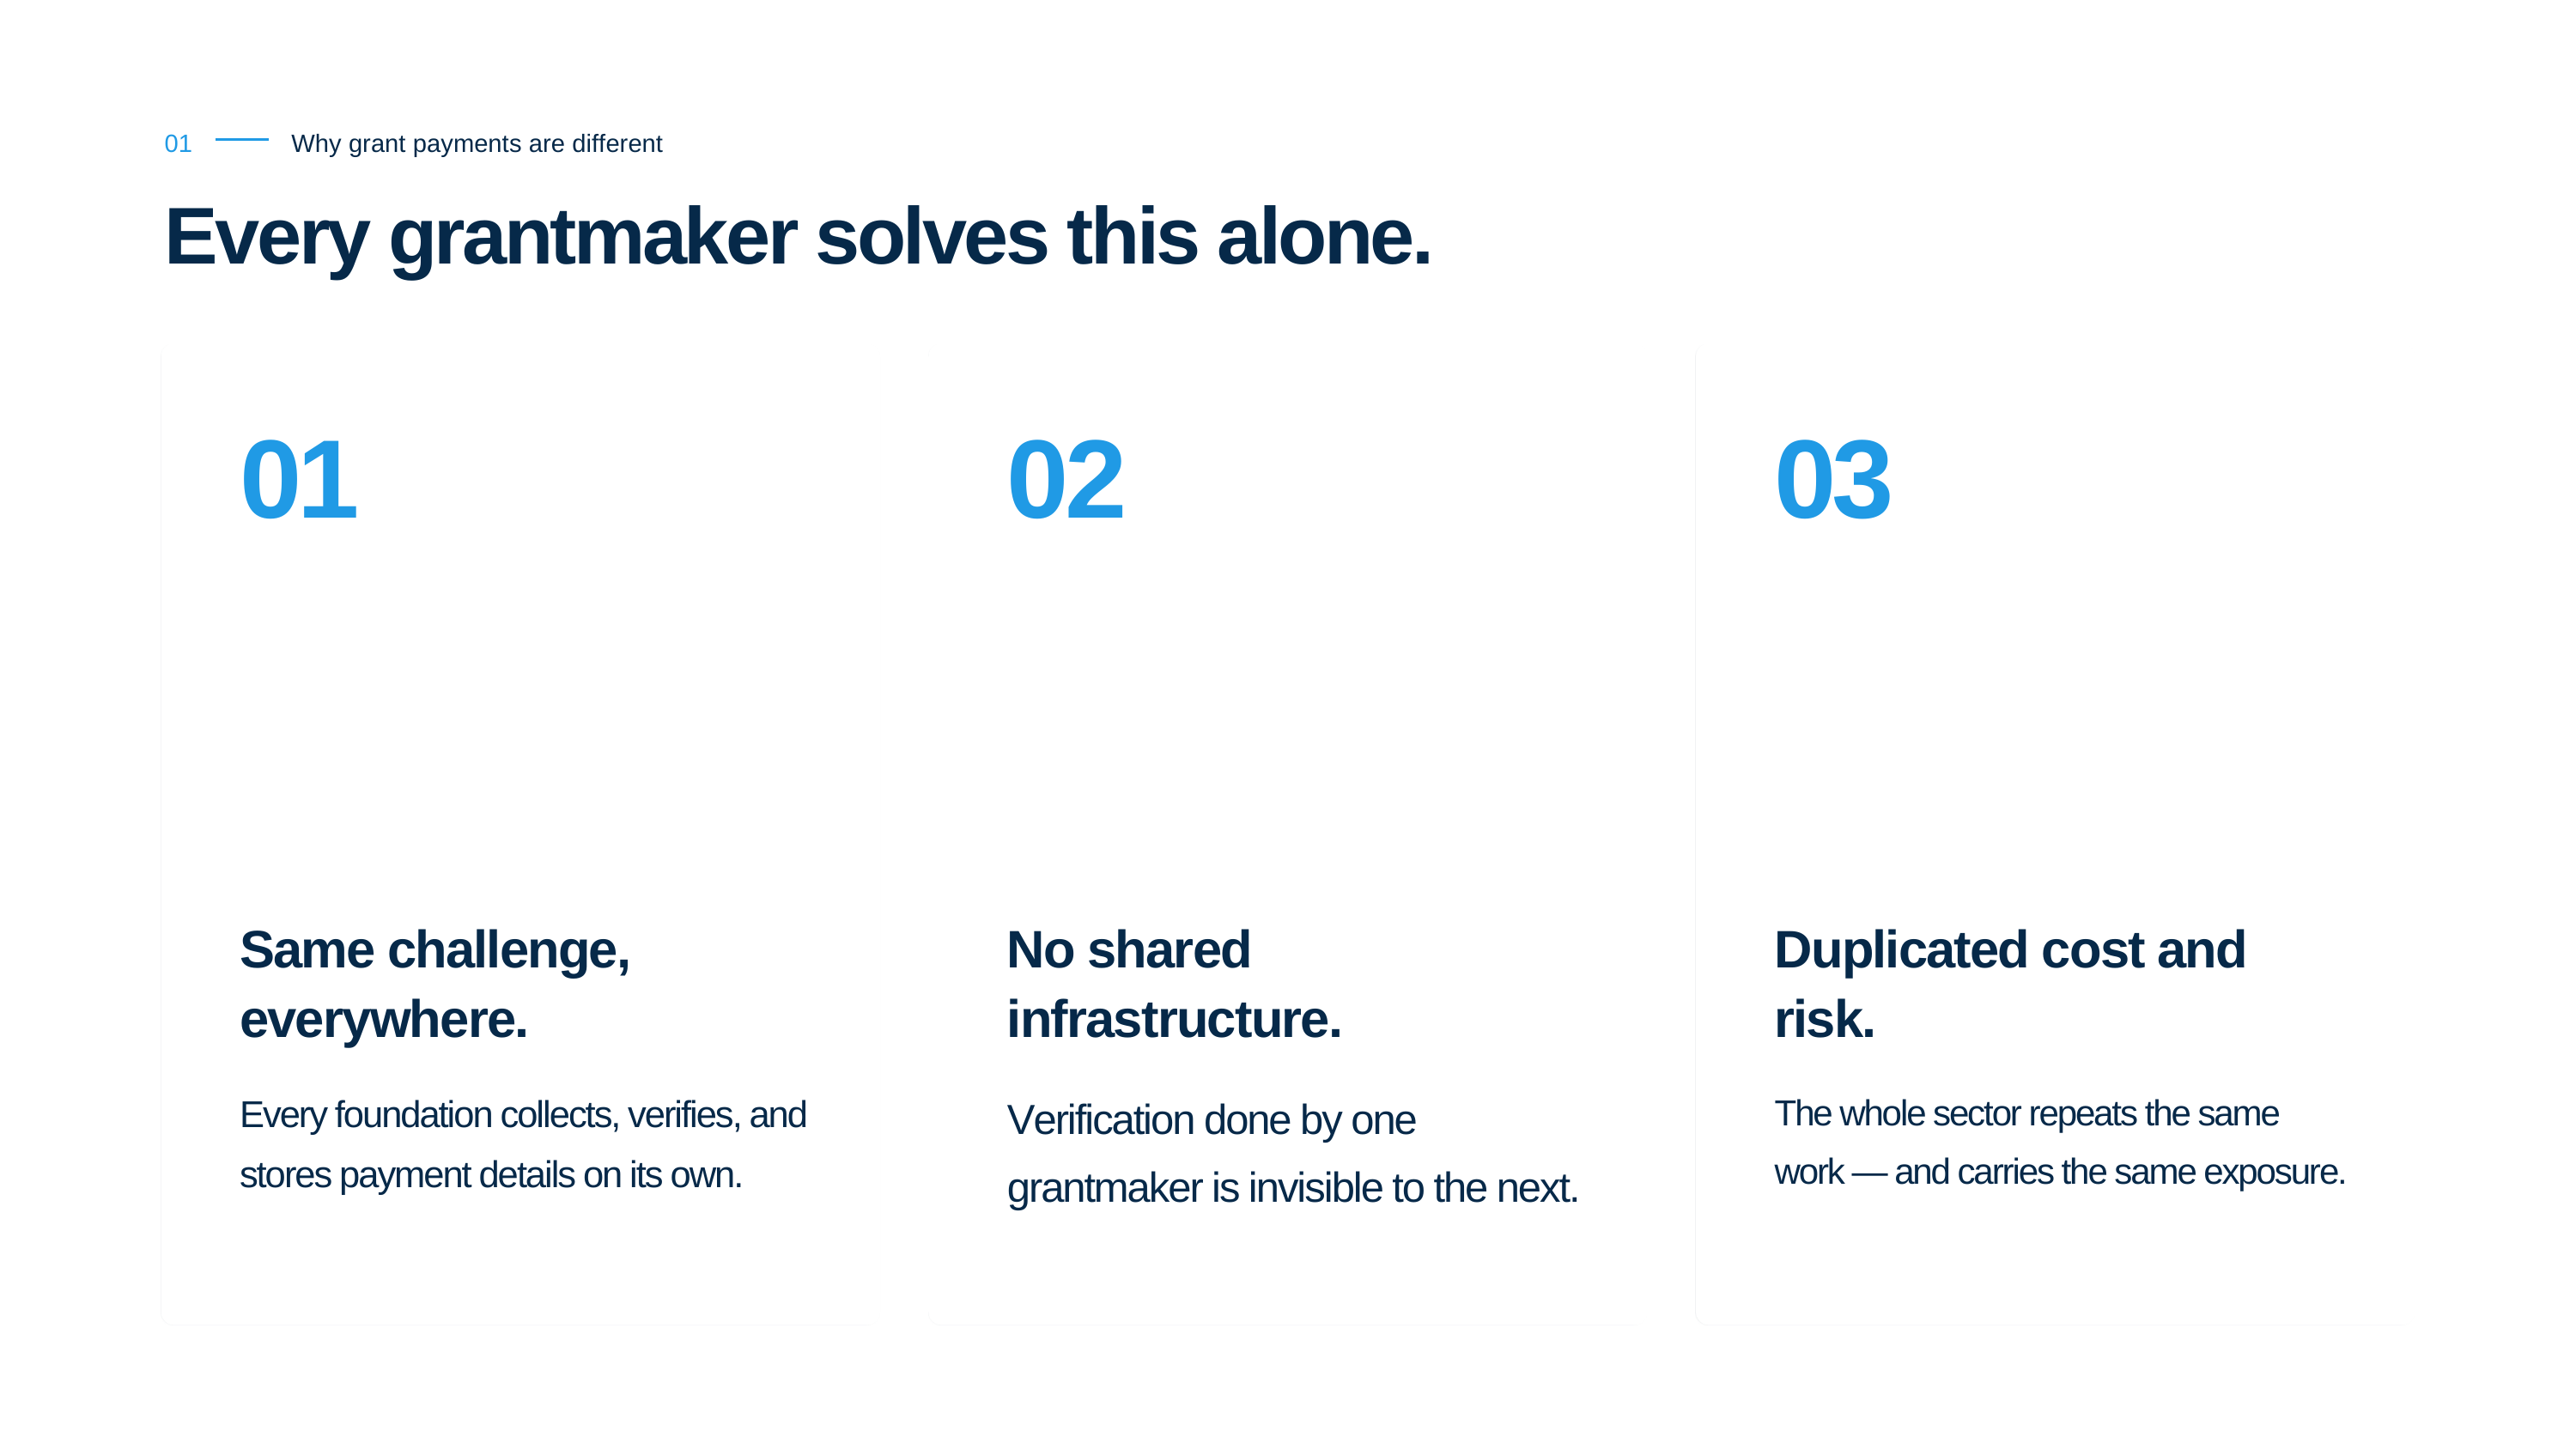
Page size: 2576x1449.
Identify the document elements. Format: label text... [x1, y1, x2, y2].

text_box 02 [1003, 418, 1630, 549]
text_box Why grant payments are different [288, 123, 851, 161]
text_box 01 [161, 123, 208, 161]
text_box Every foundation collects, verifies, and stores payment details on its own. [236, 1070, 823, 1256]
text_box No shared infrastructure. [1003, 905, 1590, 1052]
text_box Every grantmaker solves this alone. [161, 179, 2375, 285]
text_box The whole sector repeats the same work — and carries the same exposure. [1771, 1070, 2357, 1256]
text_box [1695, 343, 2415, 1325]
text_box 01 [236, 418, 862, 549]
text_box [161, 343, 881, 1325]
text_box Duplicated cost and risk. [1771, 905, 2357, 1052]
text_box 03 [1771, 418, 2397, 549]
text_box Same challenge, everywhere. [236, 905, 823, 1052]
text_box Verification done by one grantmaker is invisible to the next. [1003, 1070, 1590, 1256]
text_box [928, 343, 1648, 1325]
